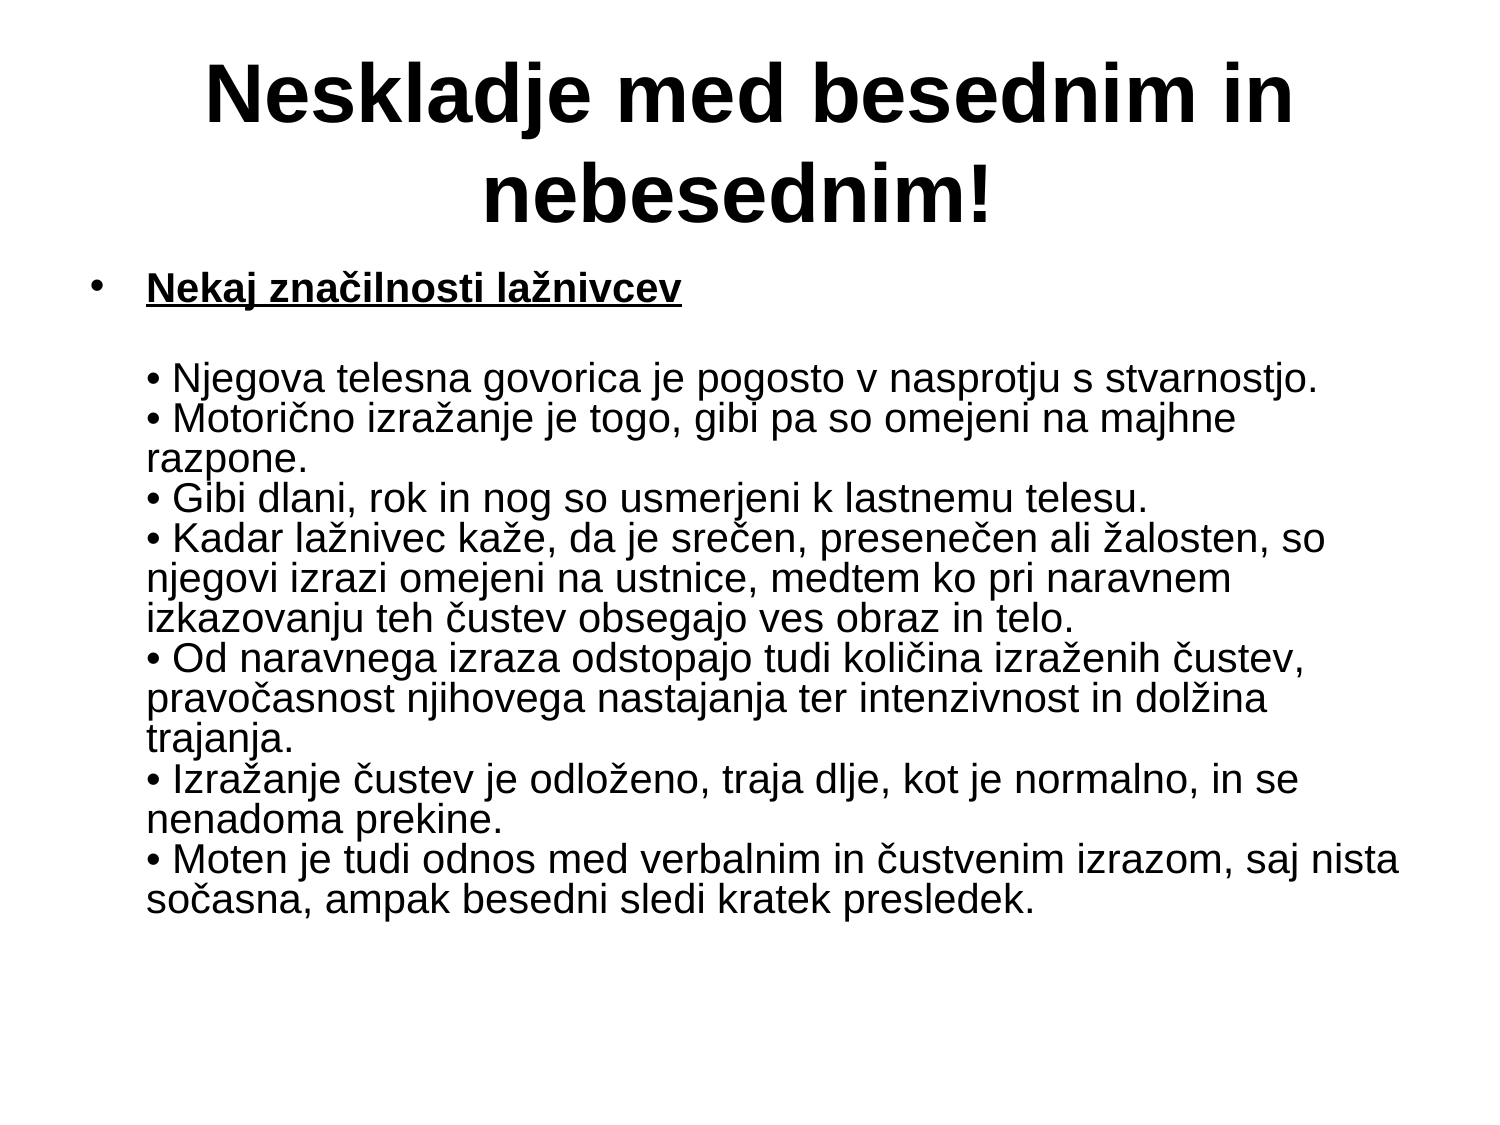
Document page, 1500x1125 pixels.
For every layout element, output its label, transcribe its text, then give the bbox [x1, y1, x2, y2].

list Nekaj značilnosti lažnivcev • Njegova telesna govorica je pogosto v nasprotju s stvarnostjo. • Motorično izražanje je togo, gibi pa so omejeni na majhne razpone. • Gibi dlani, rok in nog so usmerjeni k lastnemu telesu. • Kadar lažnivec kaže, da je srečen, presenečen ali žalosten, so njegovi izrazi omejeni na ustnice, medtem ko pri naravnem izkazovanju teh čustev obsegajo ves obraz in telo. • Od naravnega izraza odstopajo tudi količina izraženih čustev, pravočasnost njihovega nastajanja ter intenzivnost in dolžina trajanja. • Izražanje čustev je odloženo, traja dlje, kot je normalno, in se nenadoma prekine. • Moten je tudi odnos med verbalnim in čustvenim izrazom, saj nista sočasna, ampak besedni sledi kratek presledek. [75, 262, 1426, 1006]
title Neskladje med besednim in nebesednim! [75, 31, 1426, 247]
